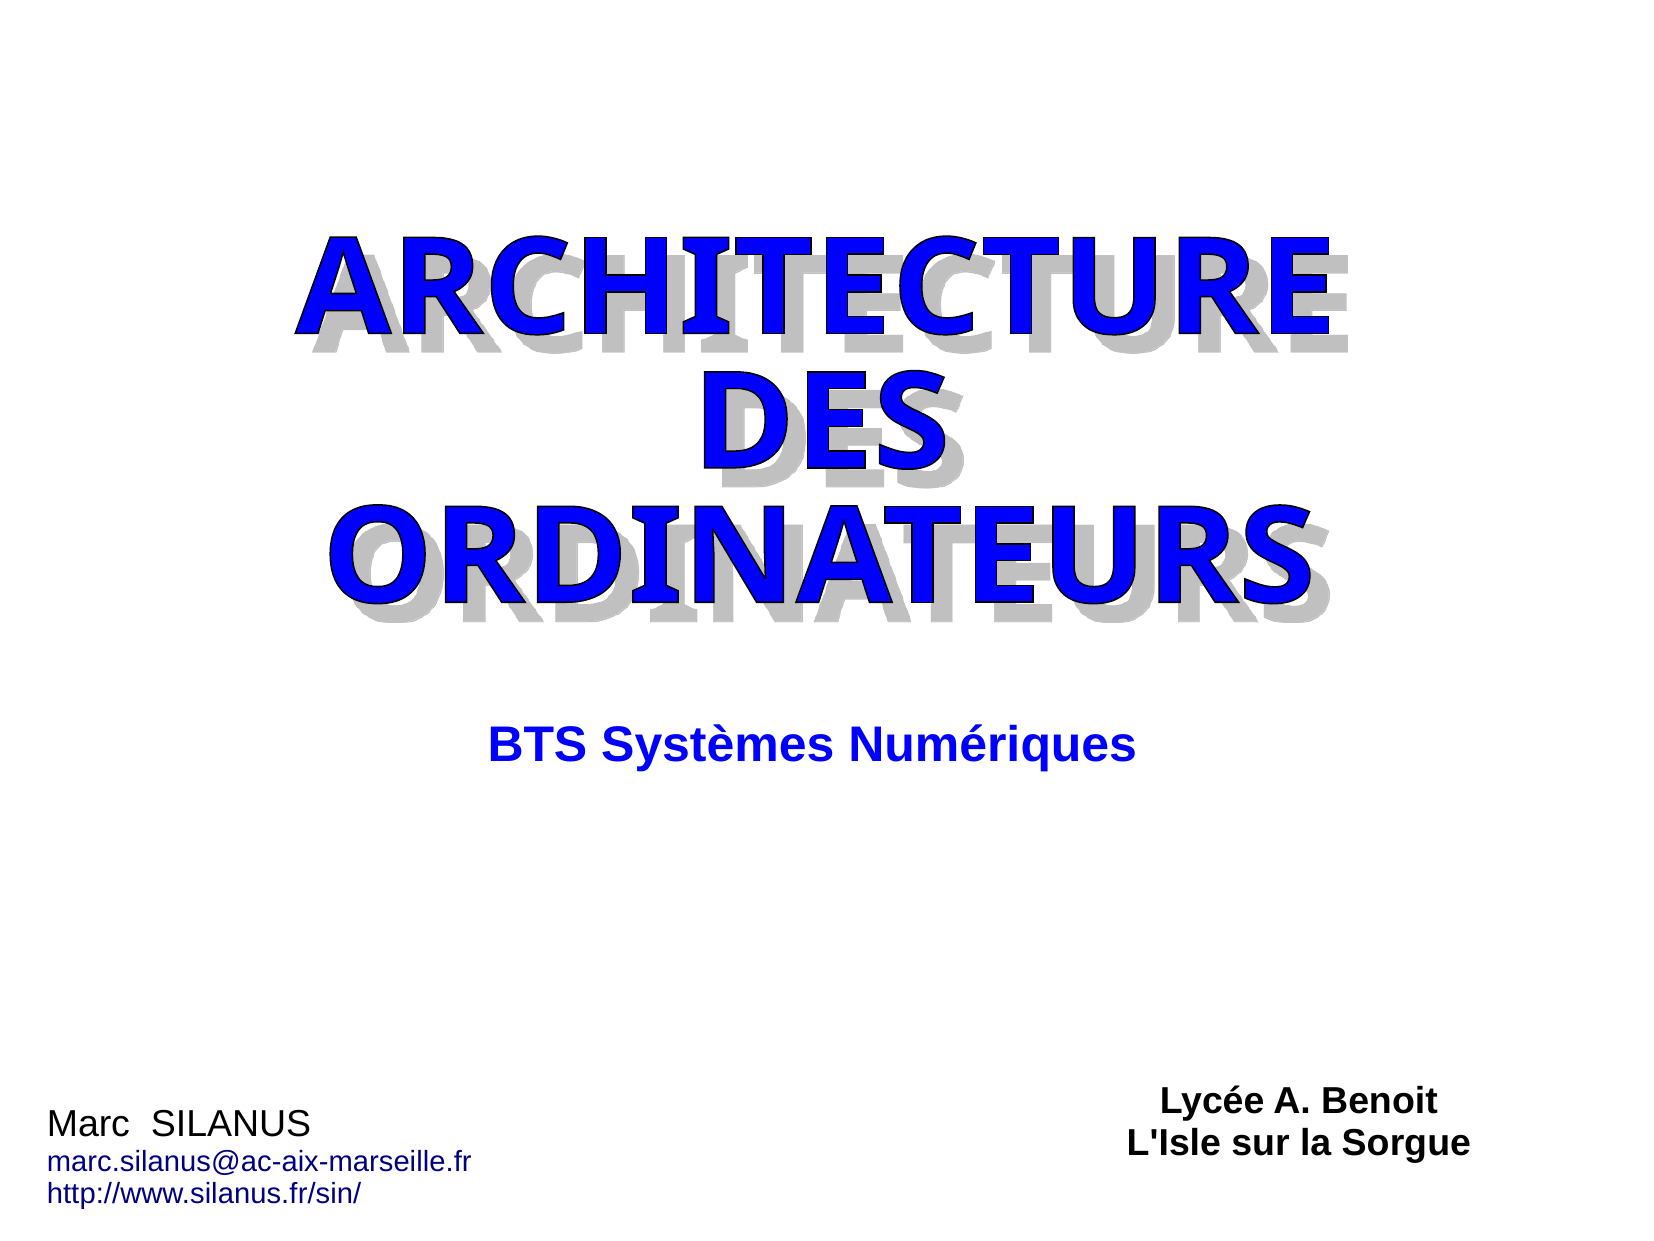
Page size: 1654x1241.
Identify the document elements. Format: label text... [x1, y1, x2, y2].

text_box ARCHITECTURE DES ORDINATEURS [584, 237, 667, 334]
text_box ARCHITECTURE DES ORDINATEURS [983, 237, 1059, 334]
text_box ARCHITECTURE DES ORDINATEURS [900, 236, 976, 335]
text_box Lycée A. Benoit L'Isle sur la Sorgue [1092, 1068, 1506, 1183]
text_box ARCHITECTURE DES ORDINATEURS [795, 505, 893, 603]
text_box ARCHITECTURE DES ORDINATEURS [695, 506, 784, 603]
text_box ARCHITECTURE DES ORDINATEURS [537, 506, 621, 603]
text_box ARCHITECTURE DES ORDINATEURS [704, 371, 788, 468]
text_box ARCHITECTURE DES ORDINATEURS [885, 506, 961, 603]
text_box ARCHITECTURE DES ORDINATEURS [1073, 237, 1156, 335]
text_box ARCHITECTURE DES ORDINATEURS [445, 506, 526, 603]
text_box BTS Systèmes Numériques [472, 708, 1152, 781]
text_box Marc SILANUS marc.silanus@ac-aix-marseille.fr http://www.silanus.fr/sin/ [29, 1092, 620, 1221]
text_box ARCHITECTURE DES ORDINATEURS [879, 370, 945, 470]
text_box ARCHITECTURE DES ORDINATEURS [683, 237, 729, 334]
text_box ARCHITECTURE DES ORDINATEURS [1179, 237, 1259, 334]
text_box ARCHITECTURE DES ORDINATEURS [735, 237, 812, 334]
text_box ARCHITECTURE DES ORDINATEURS [330, 504, 426, 604]
text_box ARCHITECTURE DES ORDINATEURS [295, 237, 392, 334]
text_box ARCHITECTURE DES ORDINATEURS [491, 236, 568, 335]
text_box ARCHITECTURE DES ORDINATEURS [403, 237, 484, 334]
text_box ARCHITECTURE DES ORDINATEURS [1245, 504, 1310, 604]
text_box ARCHITECTURE DES ORDINATEURS [826, 237, 884, 334]
text_box ARCHITECTURE DES ORDINATEURS [807, 371, 865, 468]
text_box ARCHITECTURE DES ORDINATEURS [1271, 237, 1329, 334]
text_box ARCHITECTURE DES ORDINATEURS [632, 506, 679, 603]
text_box ARCHITECTURE DES ORDINATEURS [1159, 506, 1239, 603]
text_box ARCHITECTURE DES ORDINATEURS [1053, 506, 1135, 604]
text_box ARCHITECTURE DES ORDINATEURS [975, 506, 1033, 603]
